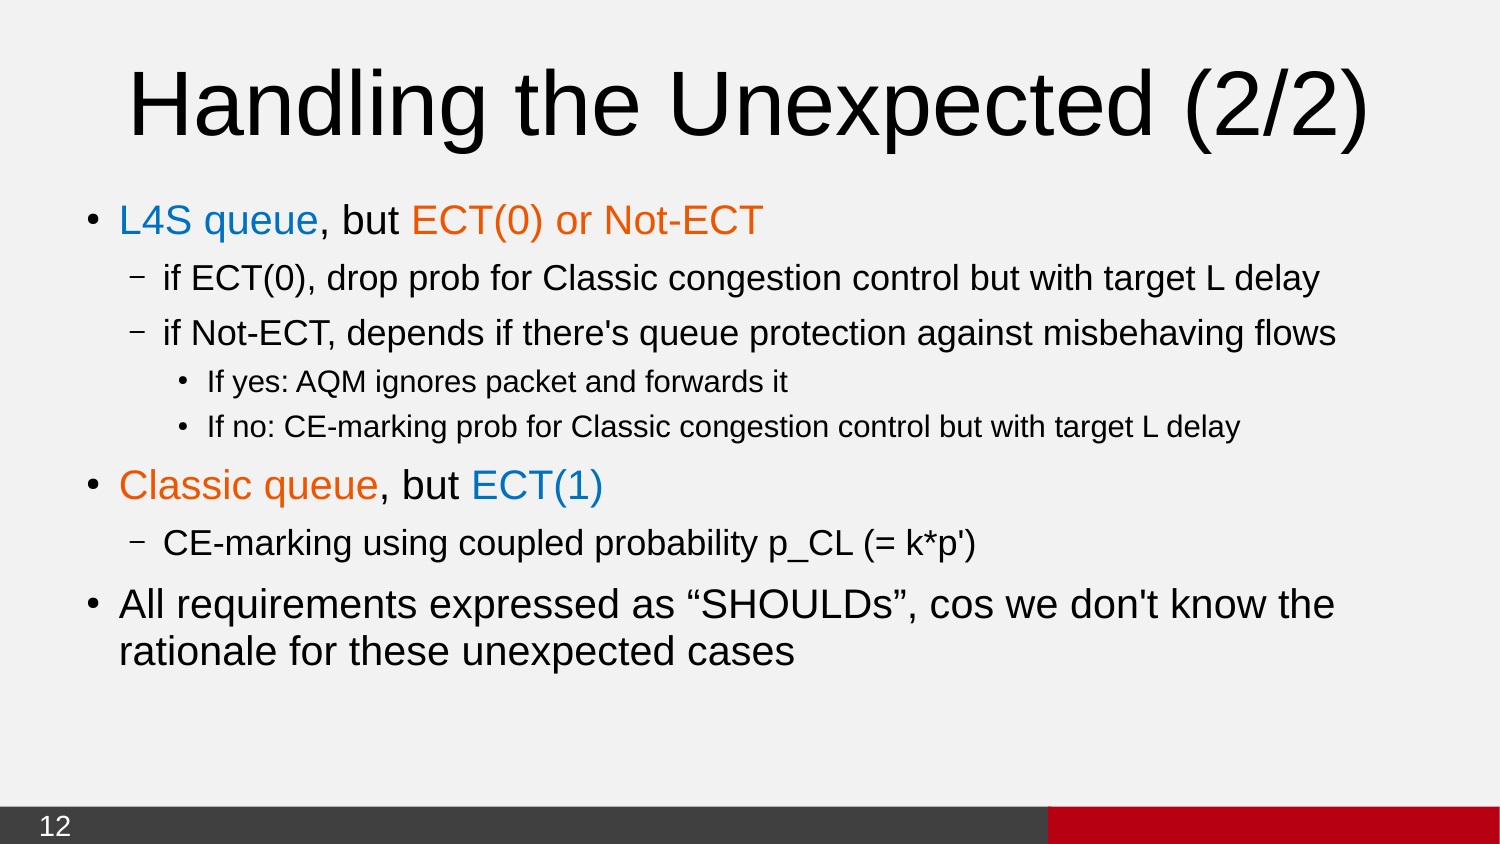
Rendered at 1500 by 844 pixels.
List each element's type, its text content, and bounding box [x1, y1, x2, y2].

list L4S queue, but ECT(0) or Not-ECT if ECT(0), drop prob for Classic congestion control but with target L delay if Not-ECT, depends if there's queue protection against misbehaving flows If yes: AQM ignores packet and forwards it If no: CE-marking prob for Classic congestion control but with target L delay Classic queue, but ECT(1) CE-marking using coupled probability p_CL (= k*p') All requirements expressed as “SHOULDs”, cos we don't know the rationale for these unexpected cases [75, 197, 1425, 687]
title Handling the Unexpected (2/2) [75, 33, 1425, 175]
